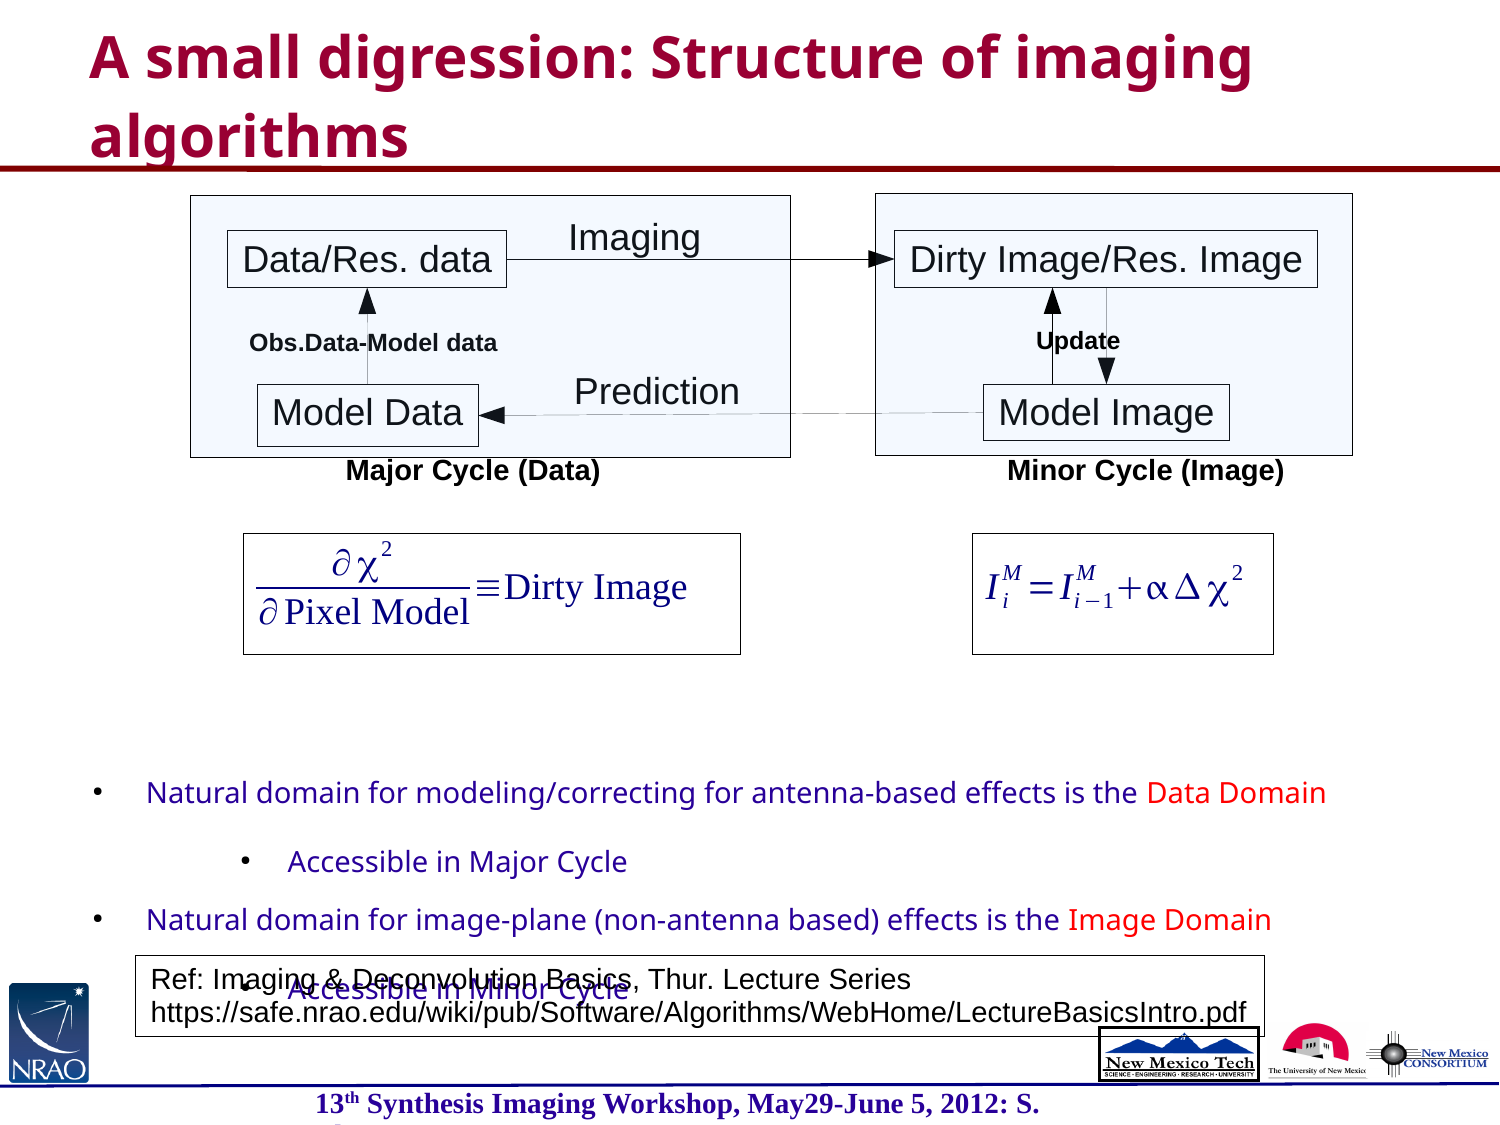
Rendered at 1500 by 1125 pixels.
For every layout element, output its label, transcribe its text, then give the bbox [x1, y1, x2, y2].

title A small digression: Structure of imaging algorithms [75, 33, 1458, 157]
chart [244, 537, 695, 633]
text_box Ref: Imaging & Deconvolution Basics, Thur. Lecture Series https://safe.nrao.edu/wiki/pub/Software/Algorithms/WebHome/LectureBasicsIntro.pdf [135, 955, 1265, 1037]
picture [1101, 1037, 1257, 1079]
text_box Major Cycle (Data) [330, 446, 617, 495]
chart [973, 561, 1252, 615]
text_box Minor Cycle (Image) [992, 446, 1301, 495]
picture [0, 0, 1500, 166]
text_box [875, 193, 1353, 456]
list Natural domain for modeling/correcting for antenna-based effects is the Data Domain Accessible in Major Cycle Natural domain for image-plane (non-antenna based) effects is the Image Domain Accessible in Minor Cycle [75, 179, 1483, 934]
picture [0, 172, 1500, 1125]
text_box Update [1021, 319, 1136, 363]
text_box [190, 195, 791, 458]
